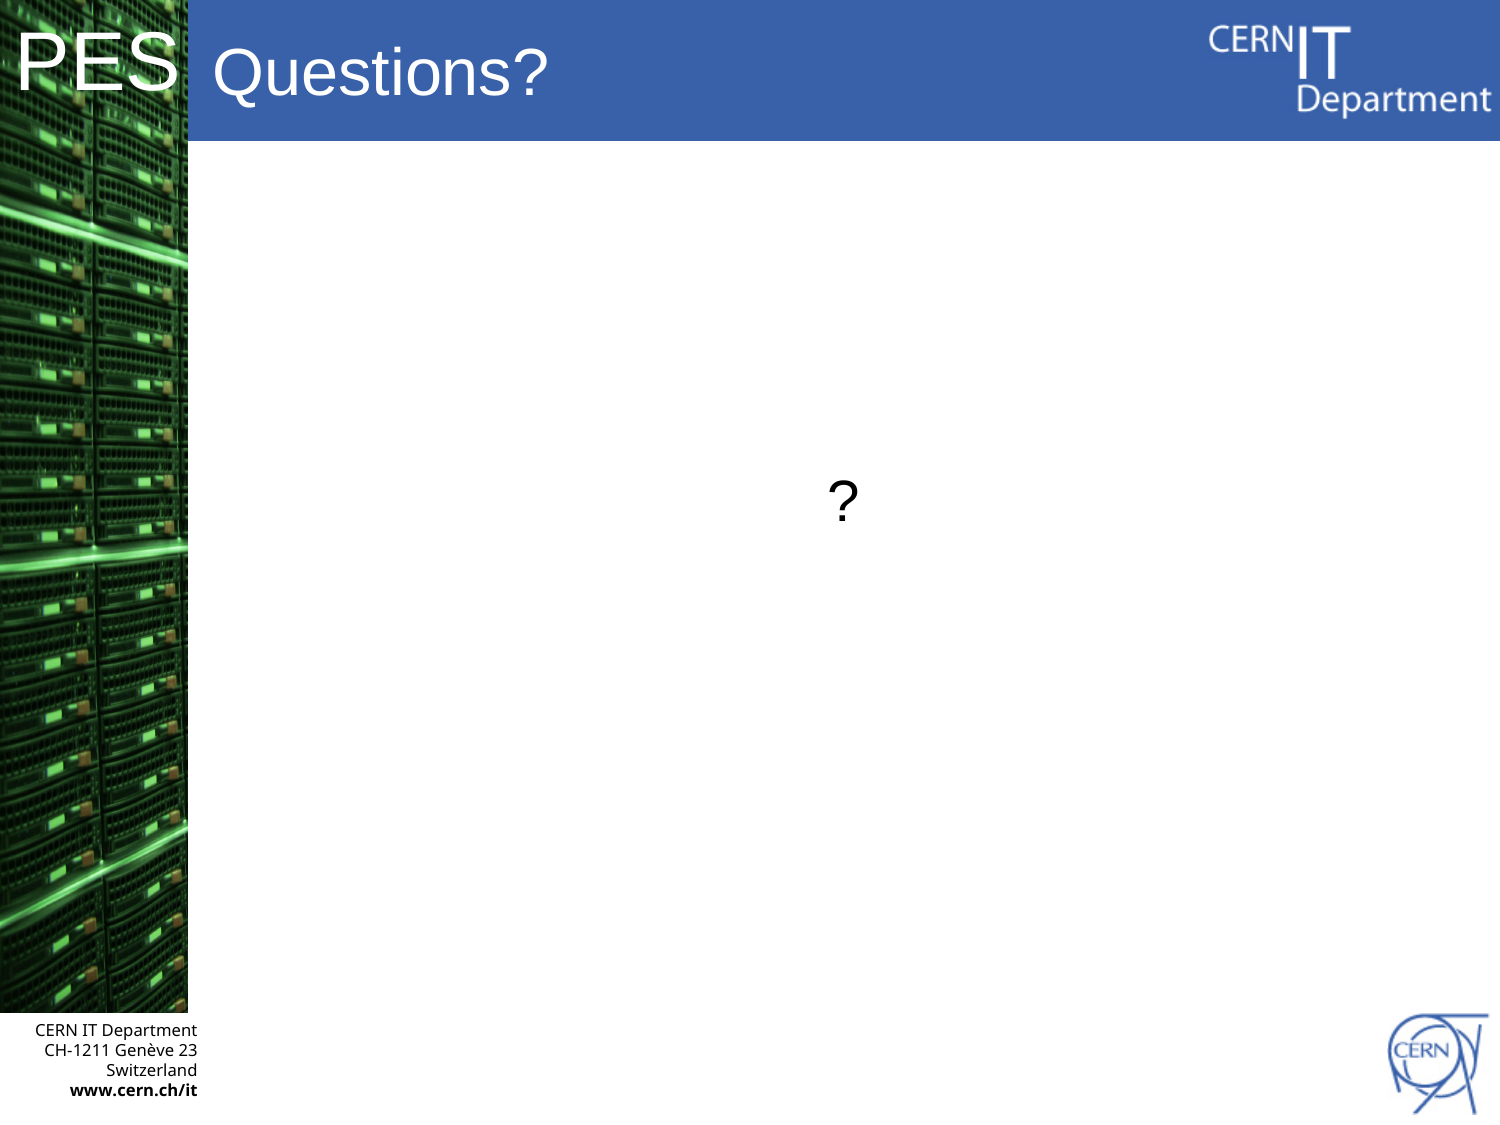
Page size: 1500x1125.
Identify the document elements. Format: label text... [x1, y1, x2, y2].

picture [0, 0, 212, 1013]
subtitle ? [224, 174, 1463, 828]
title Questions? [212, 0, 1125, 160]
picture [1387, 1012, 1490, 1115]
picture [1125, 0, 1500, 141]
